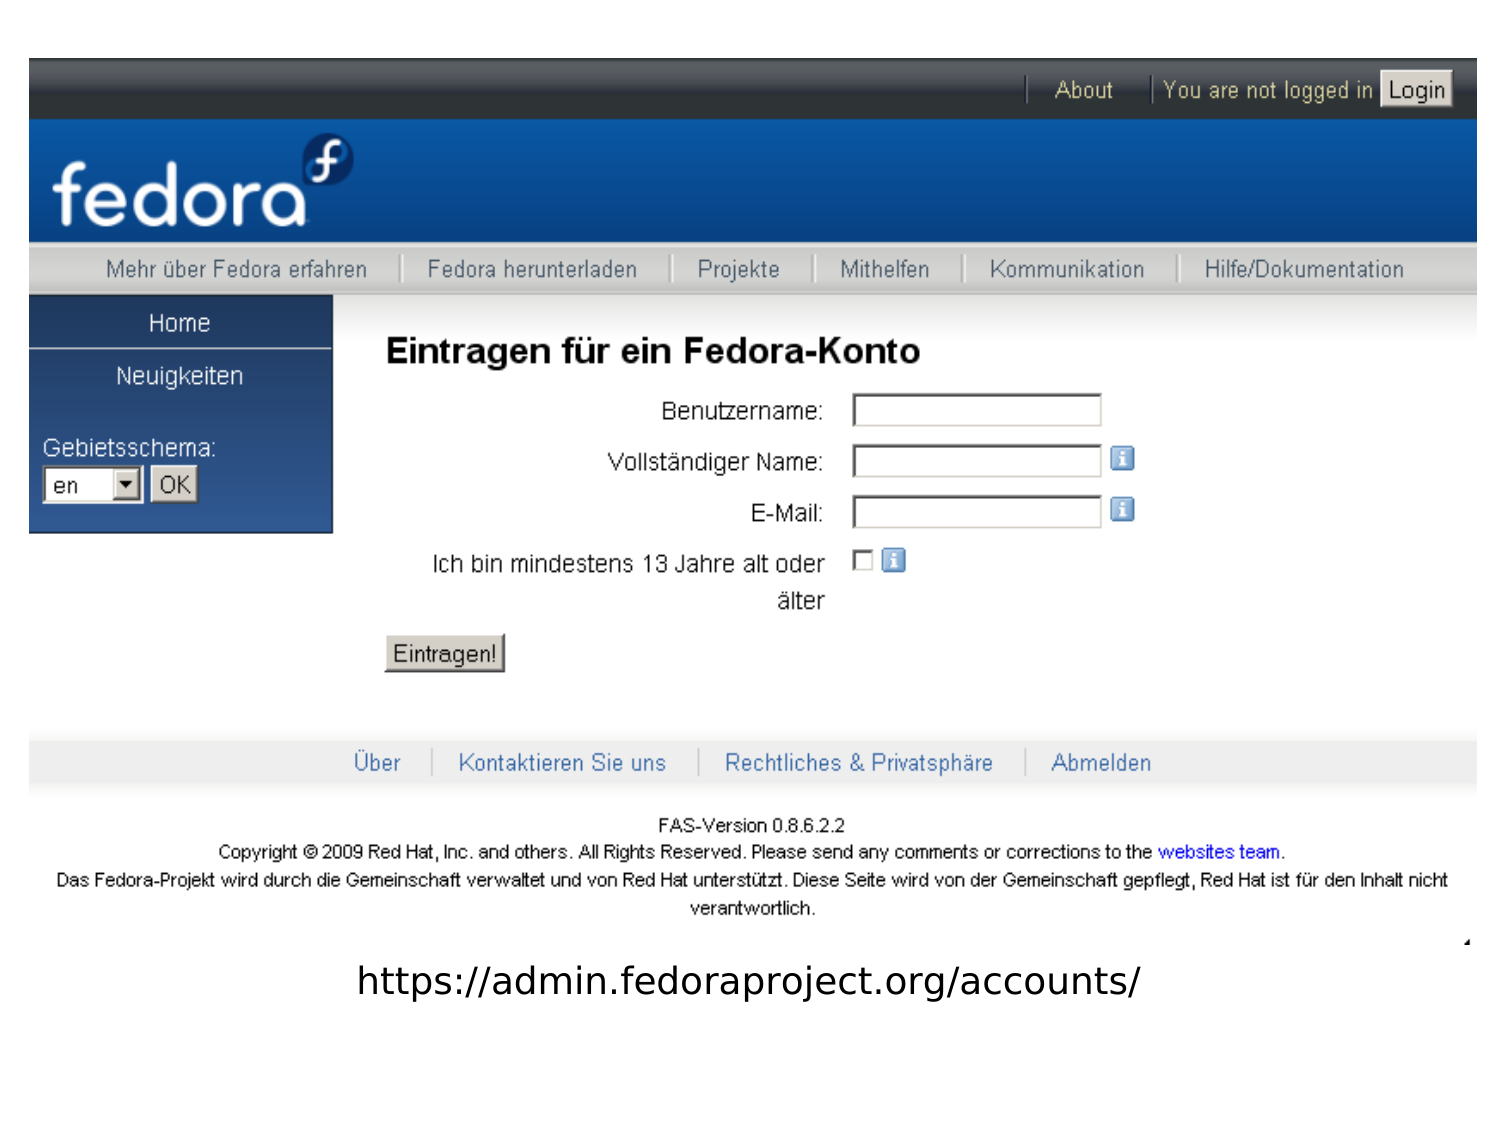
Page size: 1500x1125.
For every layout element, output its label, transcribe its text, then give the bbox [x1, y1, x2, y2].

picture [29, 58, 1477, 945]
text_box https://admin.fedoraproject.org/accounts/ [341, 949, 1157, 1010]
